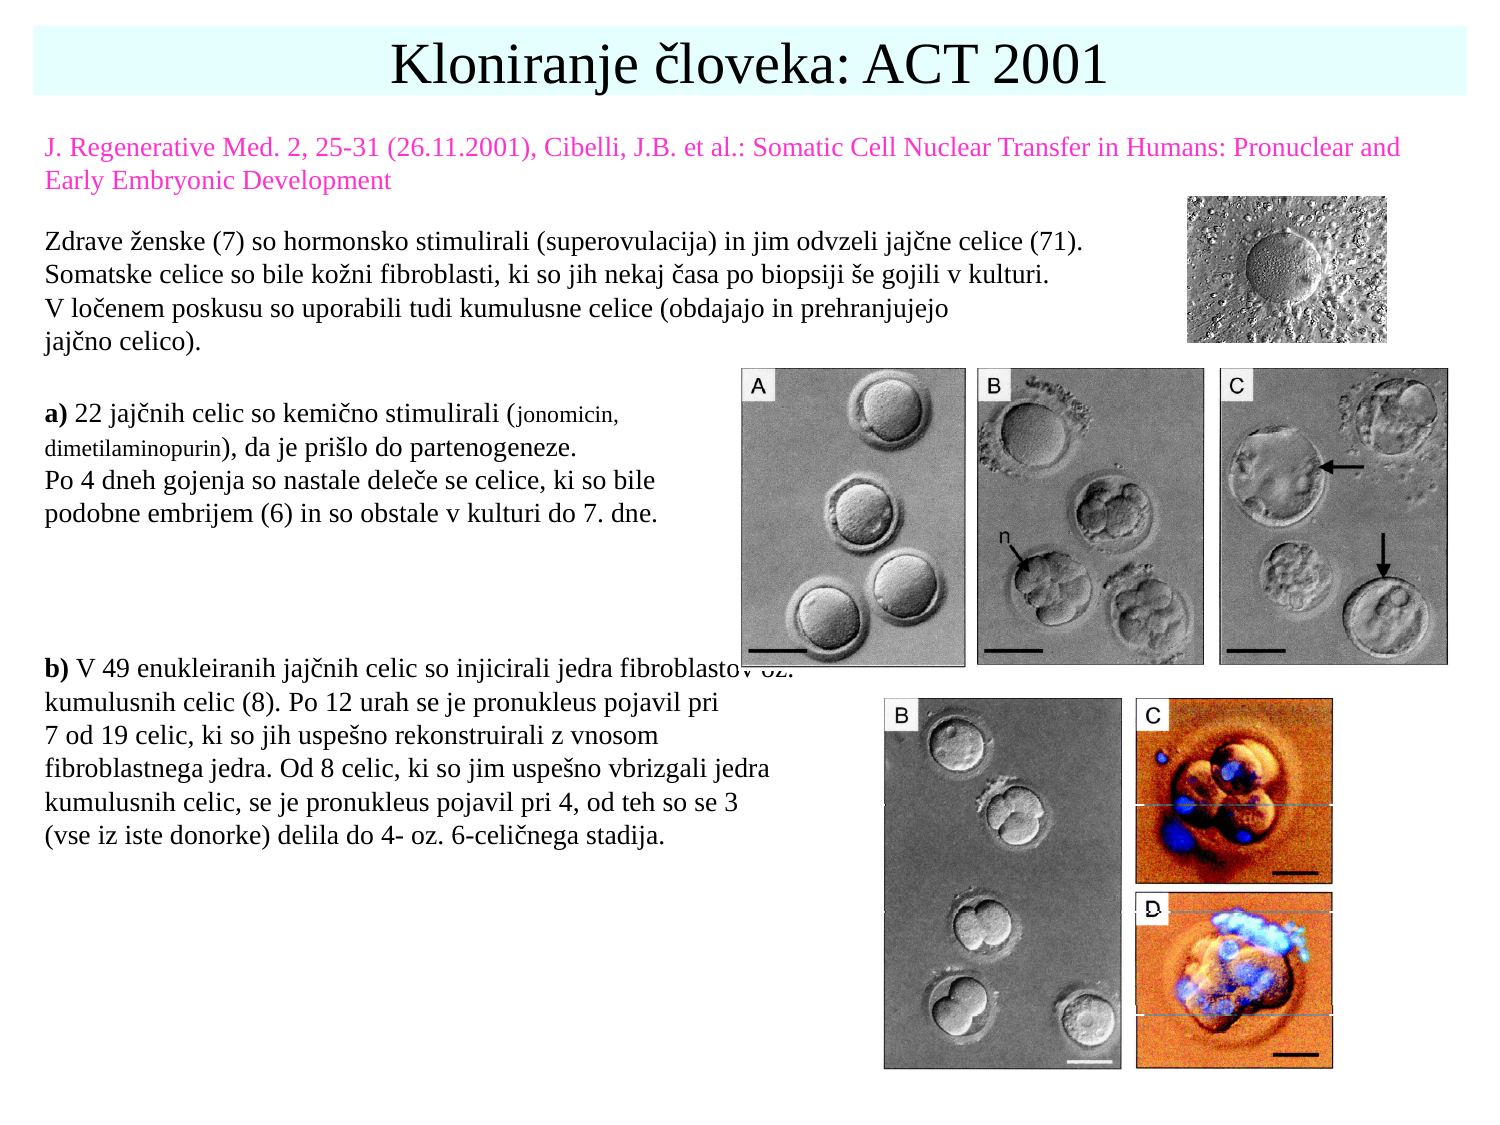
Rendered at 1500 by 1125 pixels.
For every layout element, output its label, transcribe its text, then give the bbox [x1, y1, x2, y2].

picture [879, 692, 1341, 1070]
picture [1187, 196, 1387, 343]
text_box Kloniranje človeka: ACT 2001 [33, 26, 1467, 96]
picture [738, 361, 1455, 671]
list J. Regenerative Med. 2, 25-31 (26.11.2001), Cibelli, J.B. et al.: Somatic Cell Nuclear Transfer in Humans: Pronuclear and Early Embryonic Development Zdrave ženske (7) so hormonsko stimulirali (superovulacija) in jim odvzeli jajčne celice (71). Somatske celice so bile kožni fibroblasti, ki so jih nekaj časa po biopsiji še gojili v kulturi. V ločenem poskusu so uporabili tudi kumulusne celice (obdajajo in prehranjujejo jajčno celico). a) 22 jajčnih celic so kemično stimulirali (jonomicin, dimetilaminopurin), da je prišlo do partenogeneze. Po 4 dneh gojenja so nastale deleče se celice, ki so bile podobne embrijem (6) in so obstale v kulturi do 7. dne. b) V 49 enukleiranih jajčnih celic so injicirali jedra fibroblastov oz. kumulusnih celic (8). Po 12 urah se je pronukleus pojavil pri 7 od 19 celic, ki so jih uspešno rekonstruirali z vnosom fibroblastnega jedra. Od 8 celic, ki so jim uspešno vbrizgali jedra kumulusnih celic, se je pronukleus pojavil pri 4, od teh so se 3 (vse iz iste donorke) delila do 4- oz. 6-celičnega stadija. [29, 121, 1450, 894]
